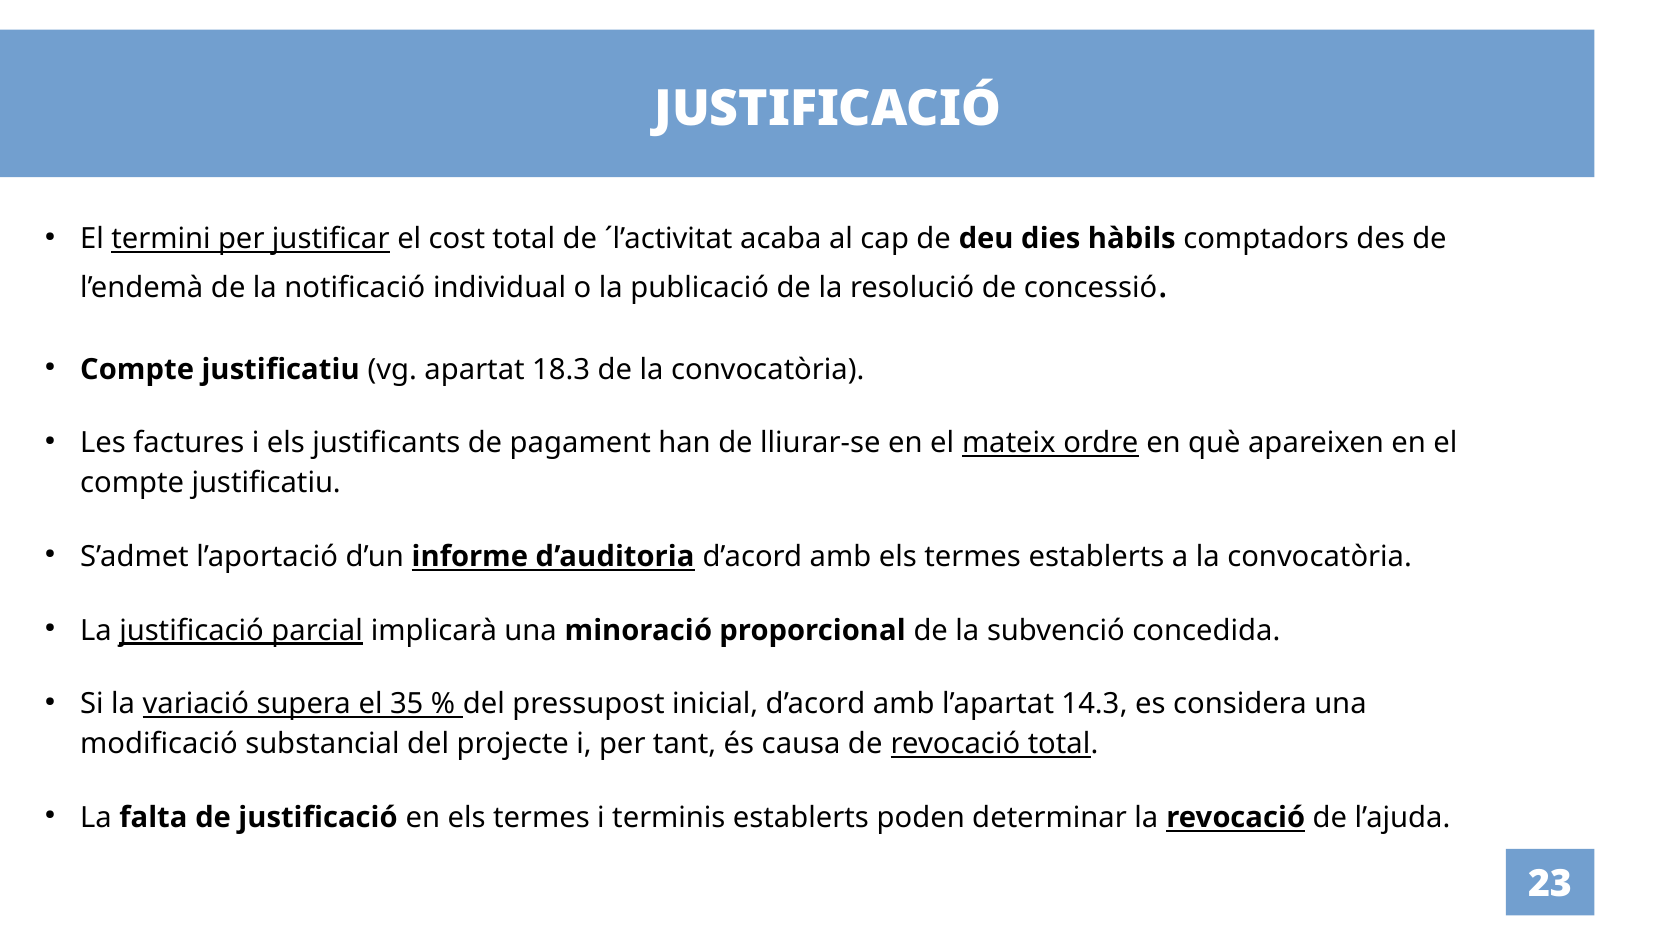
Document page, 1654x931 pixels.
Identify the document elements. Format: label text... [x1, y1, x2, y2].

title JUSTIFICACIÓ [60, 46, 1596, 166]
text_box El termini per justificar el cost total de ´l’activitat acaba al cap de deu dies hàbils comptadors des de l’endemà de la notificació individual o la publicació de la resolució de concessió. Compte justificatiu (vg. apartat 18.3 de la convocatòria). Les factures i els justificants de pagament han de lliurar-se en el mateix ordre en què apareixen en el compte justificatiu. S’admet l’aportació d’un informe d’auditoria d’acord amb els termes establerts a la convocatòria. La justificació parcial implicarà una minoració proporcional de la subvenció concedida. Si la variació supera el 35 % del pressupost inicial, d’acord amb l’apartat 14.3, es considera una modificació substancial del projecte i, per tant, és causa de revocació total. La falta de justificació en els termes i terminis establerts poden determinar la revocació de l’ajuda. [30, 210, 1546, 871]
